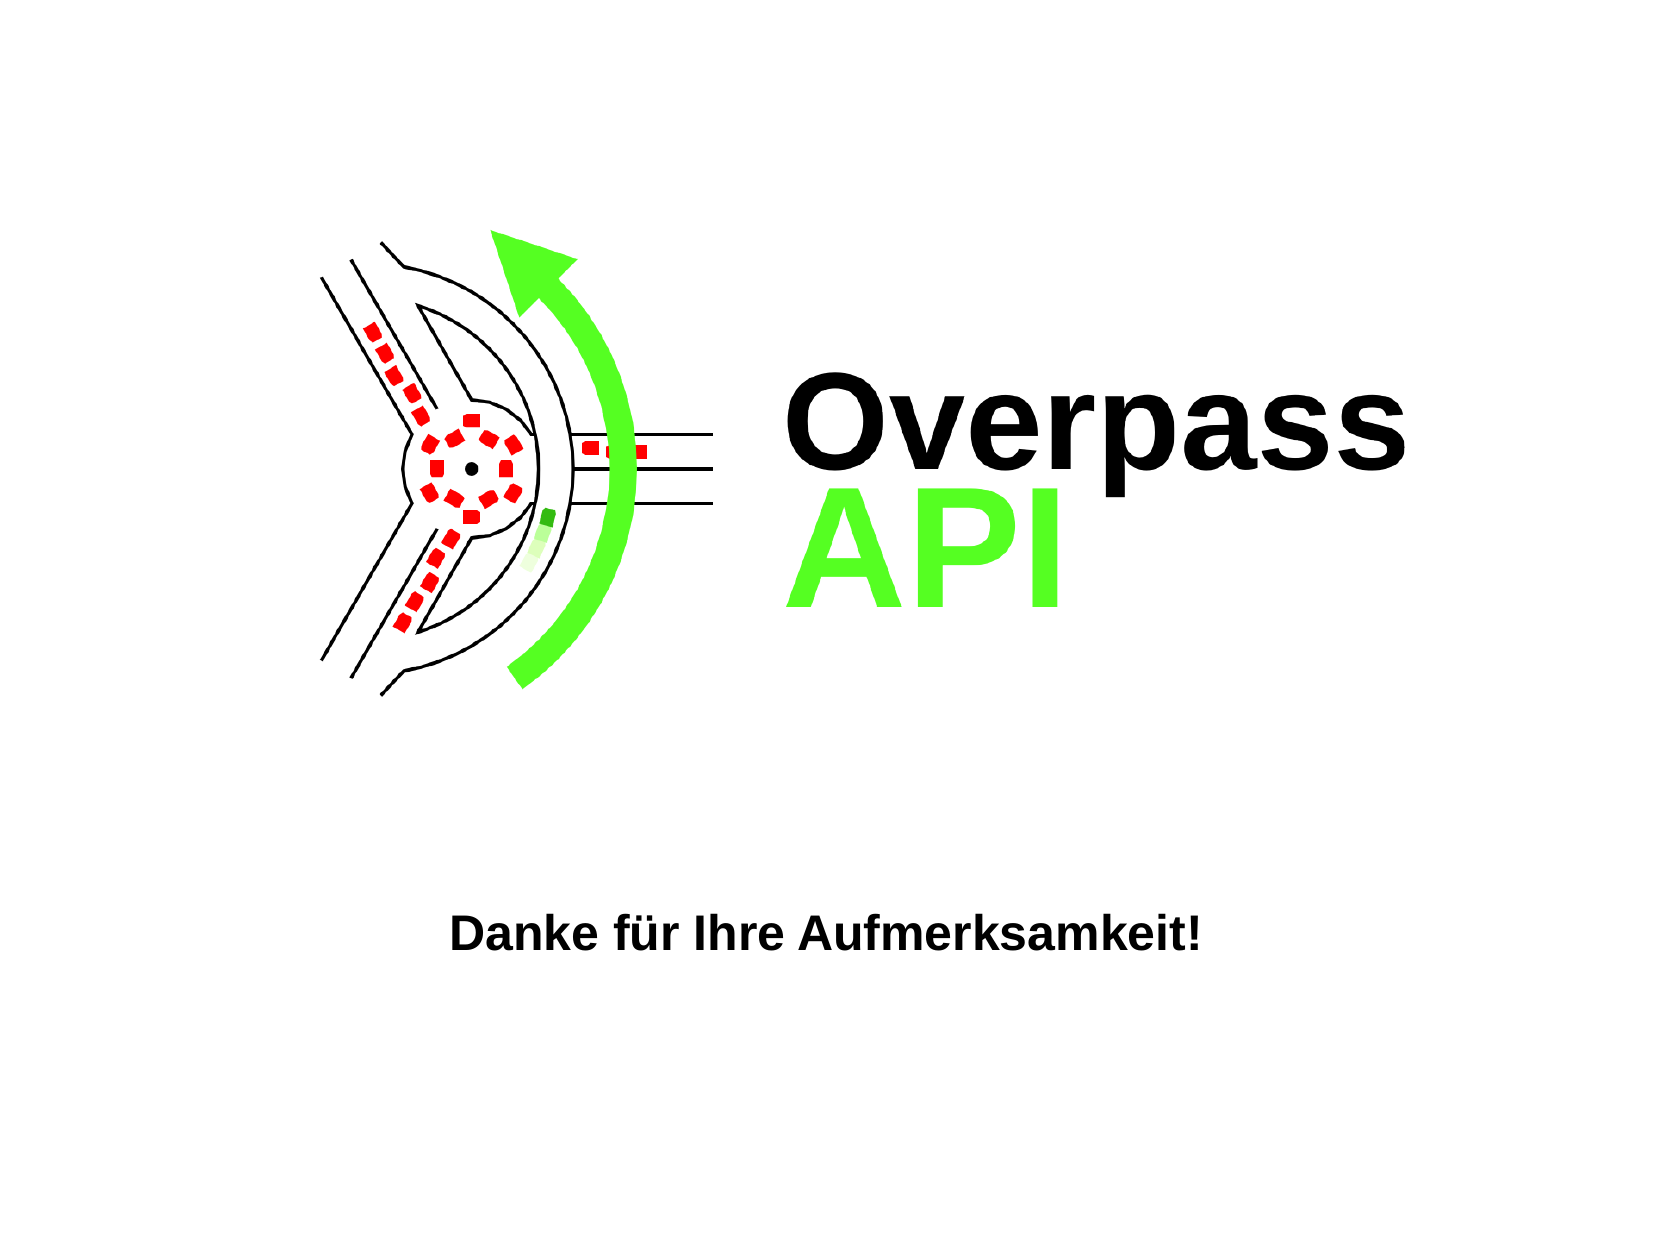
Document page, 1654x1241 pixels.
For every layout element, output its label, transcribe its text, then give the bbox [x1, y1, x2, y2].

text_box Danke für Ihre Aufmerksamkeit! [434, 897, 1219, 969]
picture [230, 227, 1436, 710]
